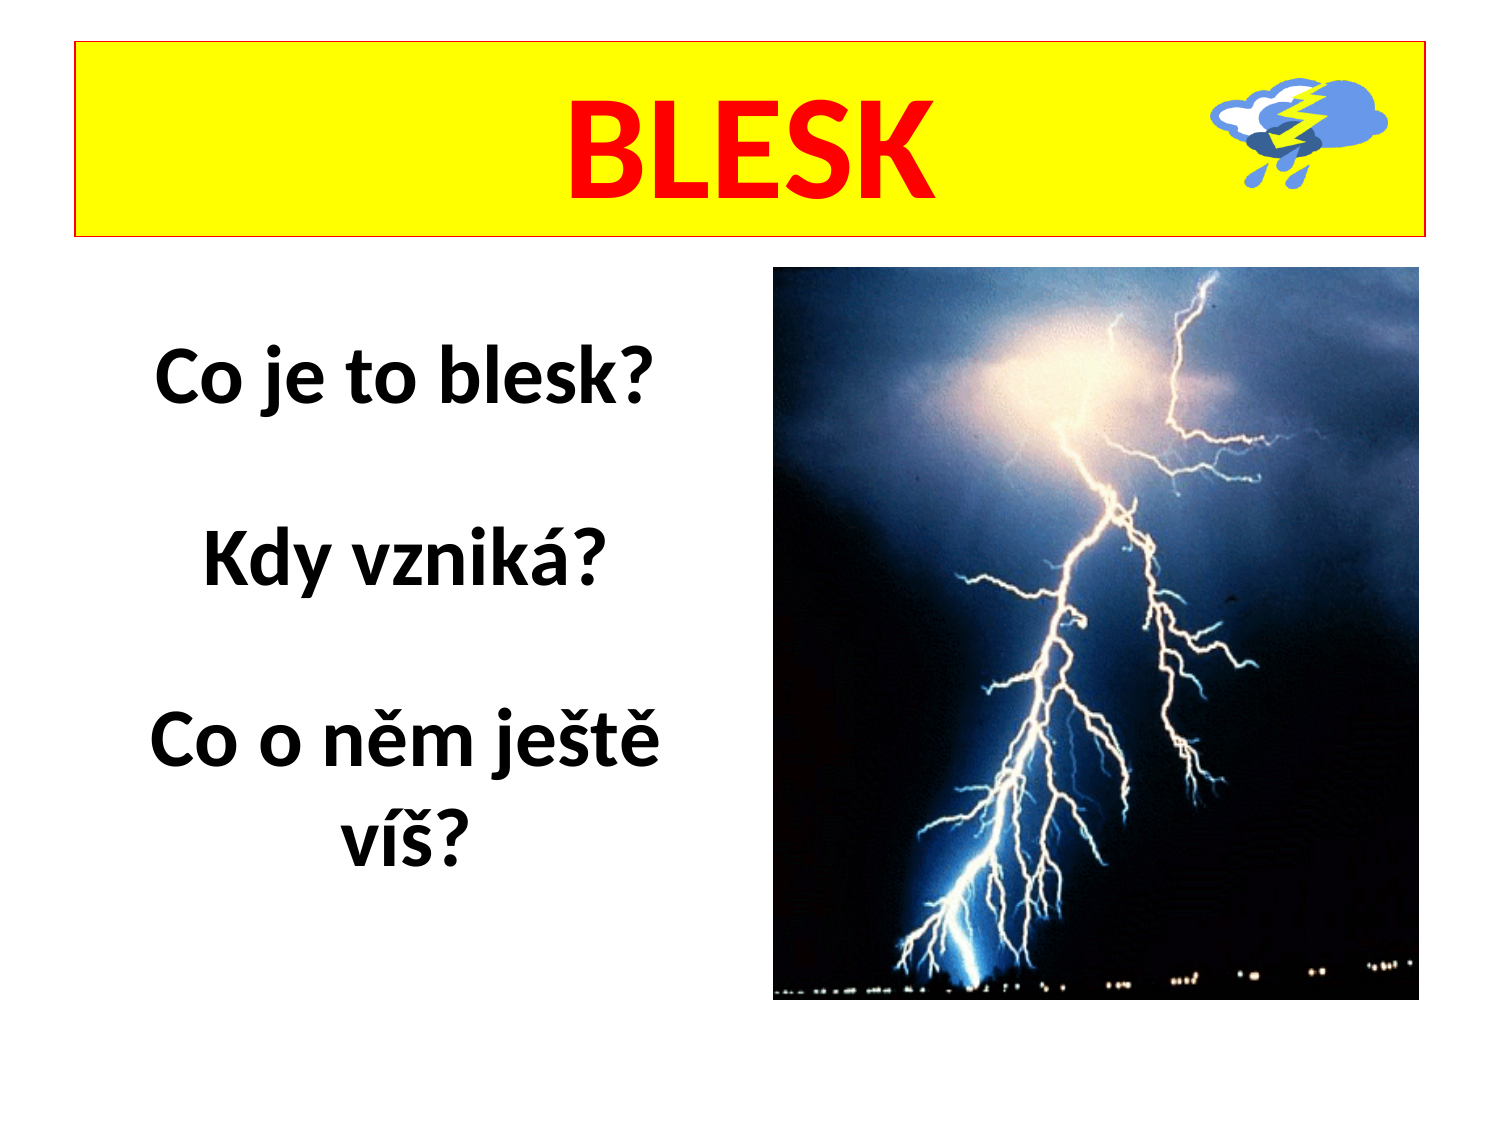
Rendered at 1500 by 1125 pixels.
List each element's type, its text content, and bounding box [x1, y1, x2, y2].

list Co je to blesk? Kdy vzniká? Co o něm ještě víš? [75, 262, 738, 1060]
title BLESK [75, 41, 1426, 237]
picture [773, 267, 1419, 1000]
list [762, 262, 1426, 1006]
picture [1210, 78, 1388, 189]
